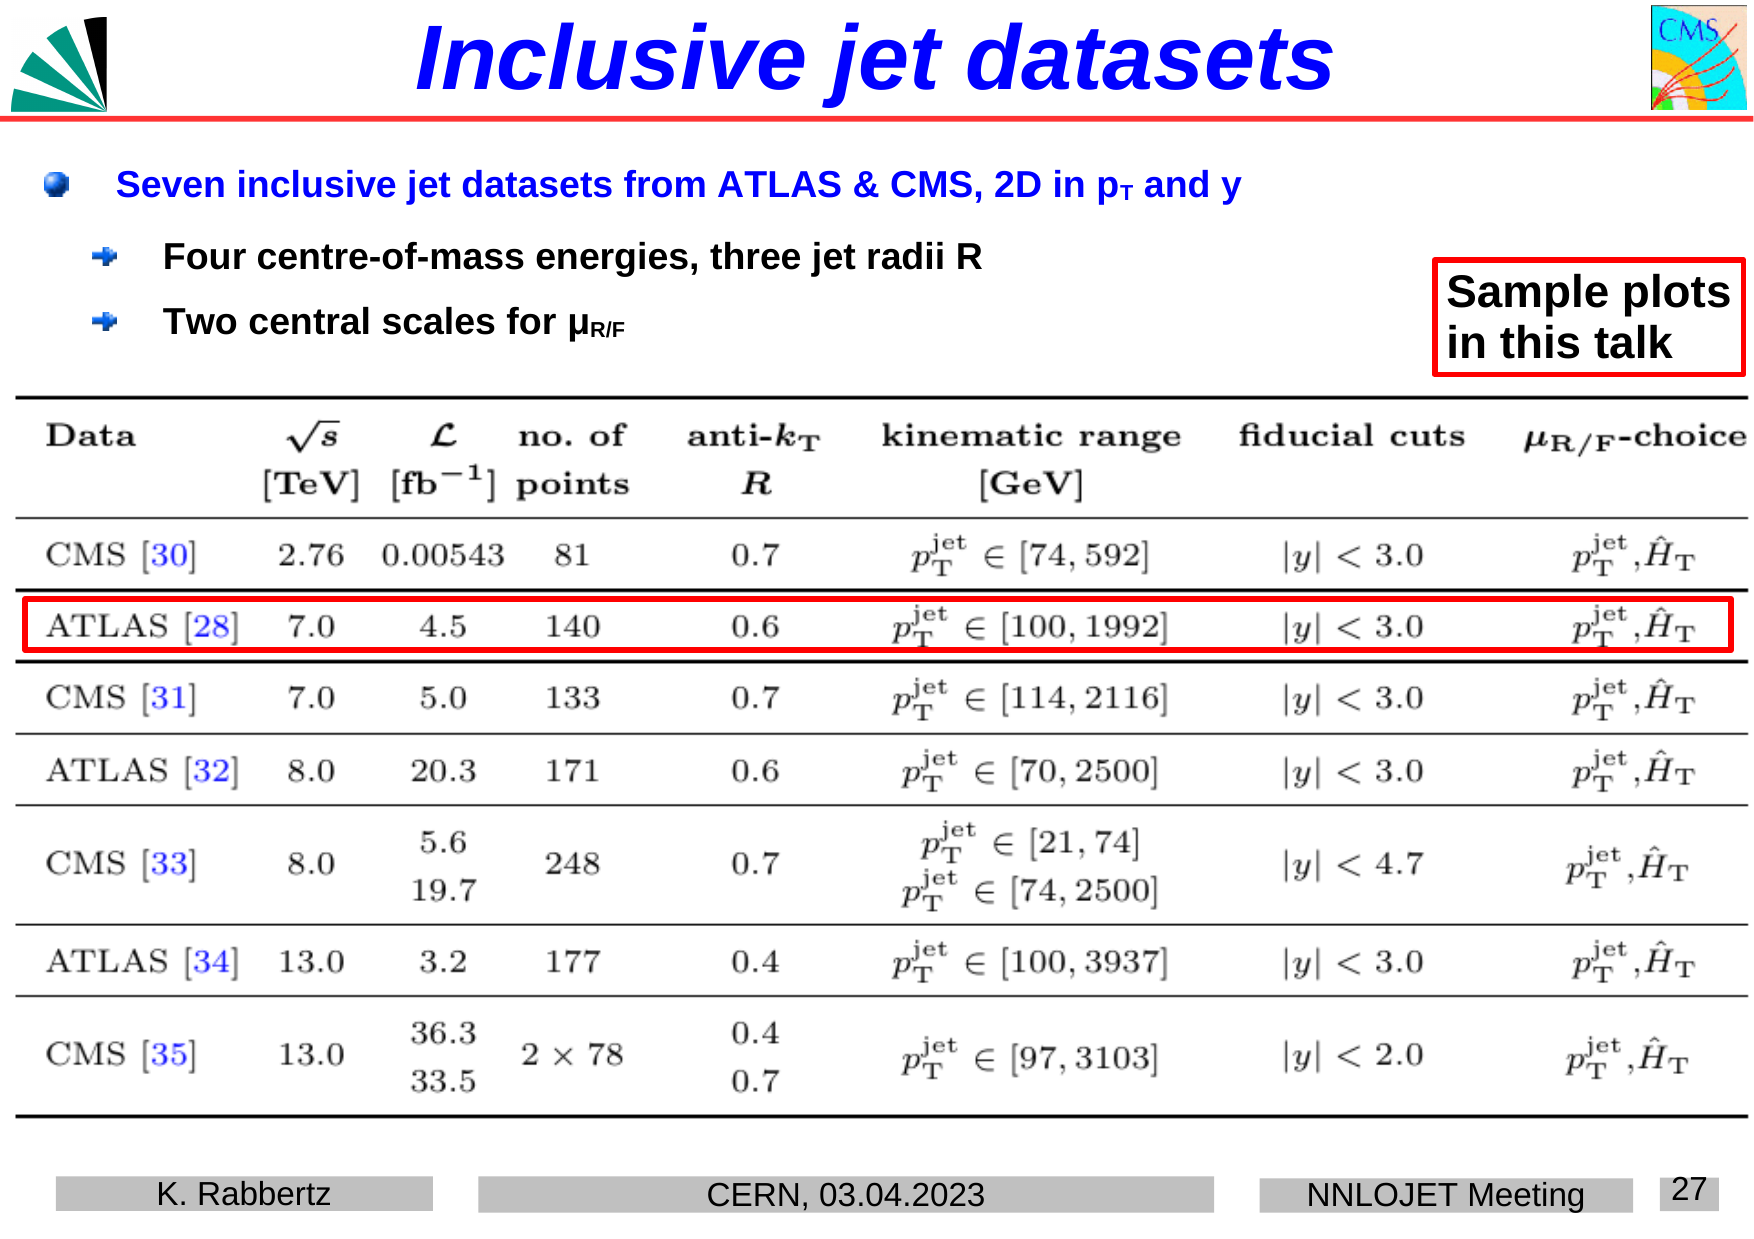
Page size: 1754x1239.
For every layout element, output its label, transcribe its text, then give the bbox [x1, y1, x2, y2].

picture [11, 17, 107, 113]
list Seven inclusive jet datasets from ATLAS & CMS, 2D in pT and y Four centre-of-mass energies, three jet radii R Two central scales for μR/F [33, 163, 1716, 343]
title Inclusive jet datasets [124, 0, 1630, 116]
picture [5, 382, 1754, 1140]
picture [1651, 5, 1747, 110]
text_box Sample plots in this talk [1434, 260, 1744, 375]
